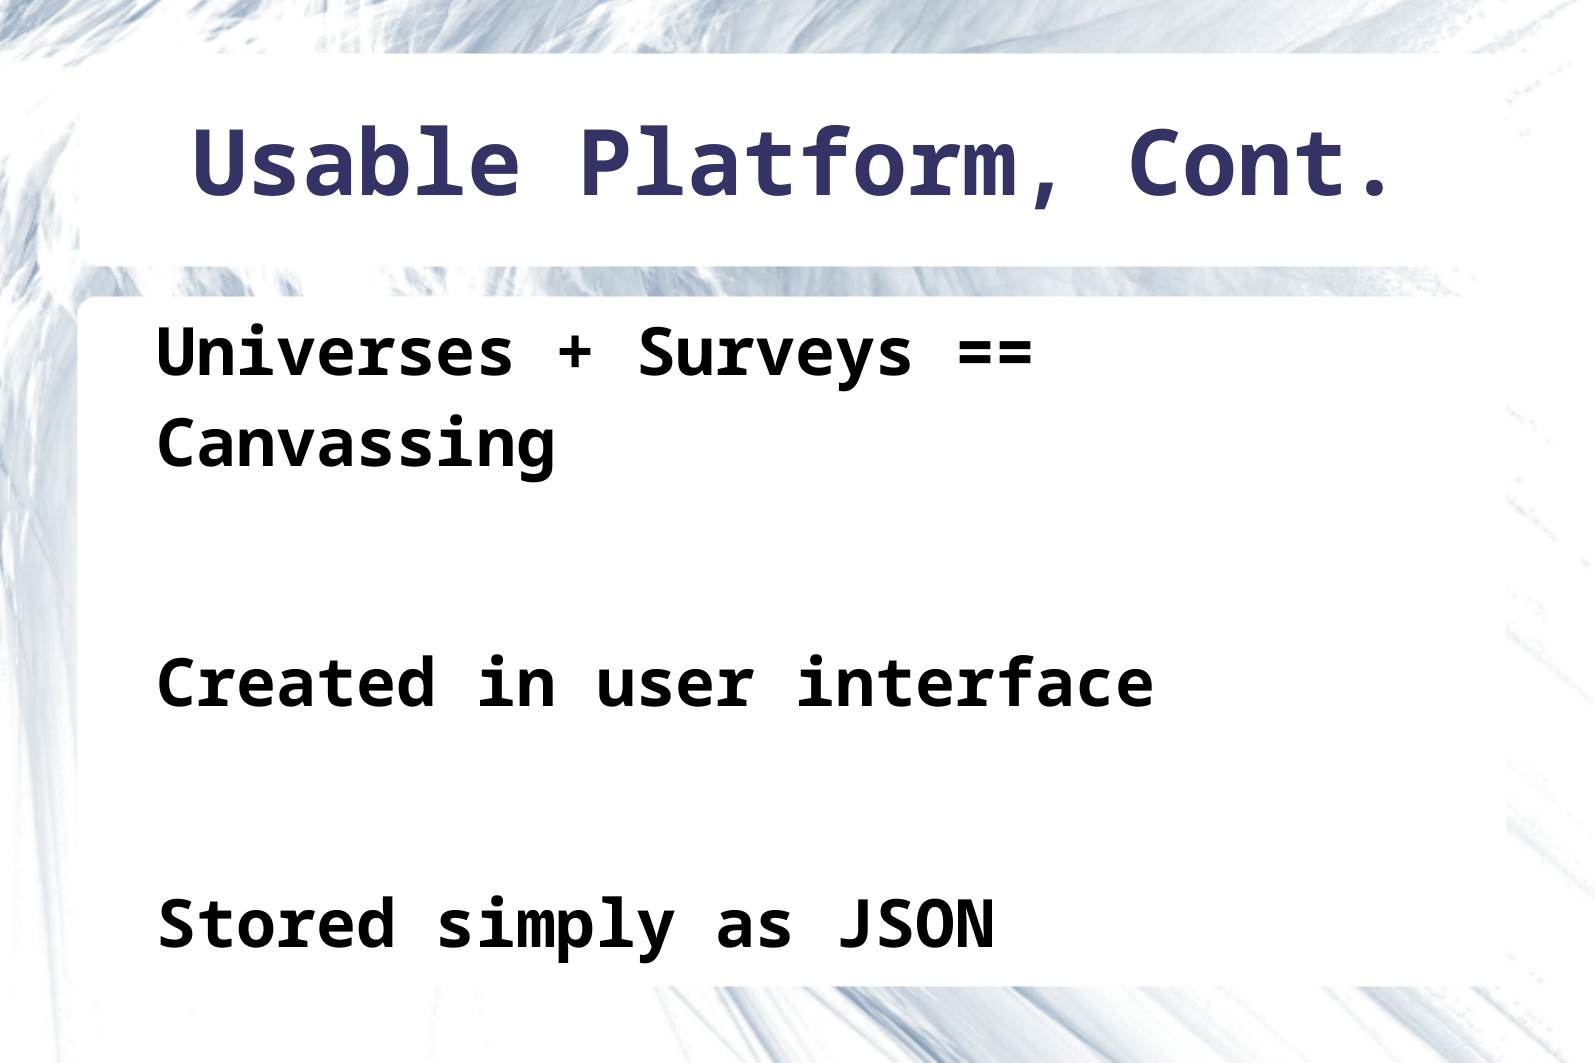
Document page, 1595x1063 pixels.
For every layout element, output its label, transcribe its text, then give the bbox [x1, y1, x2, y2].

picture [0, 0, 1595, 1063]
list Universes + Surveys == Canvassing Created in user interface Stored simply as JSON [85, 304, 1471, 954]
title Usable Platform, Cont. [79, 62, 1515, 259]
